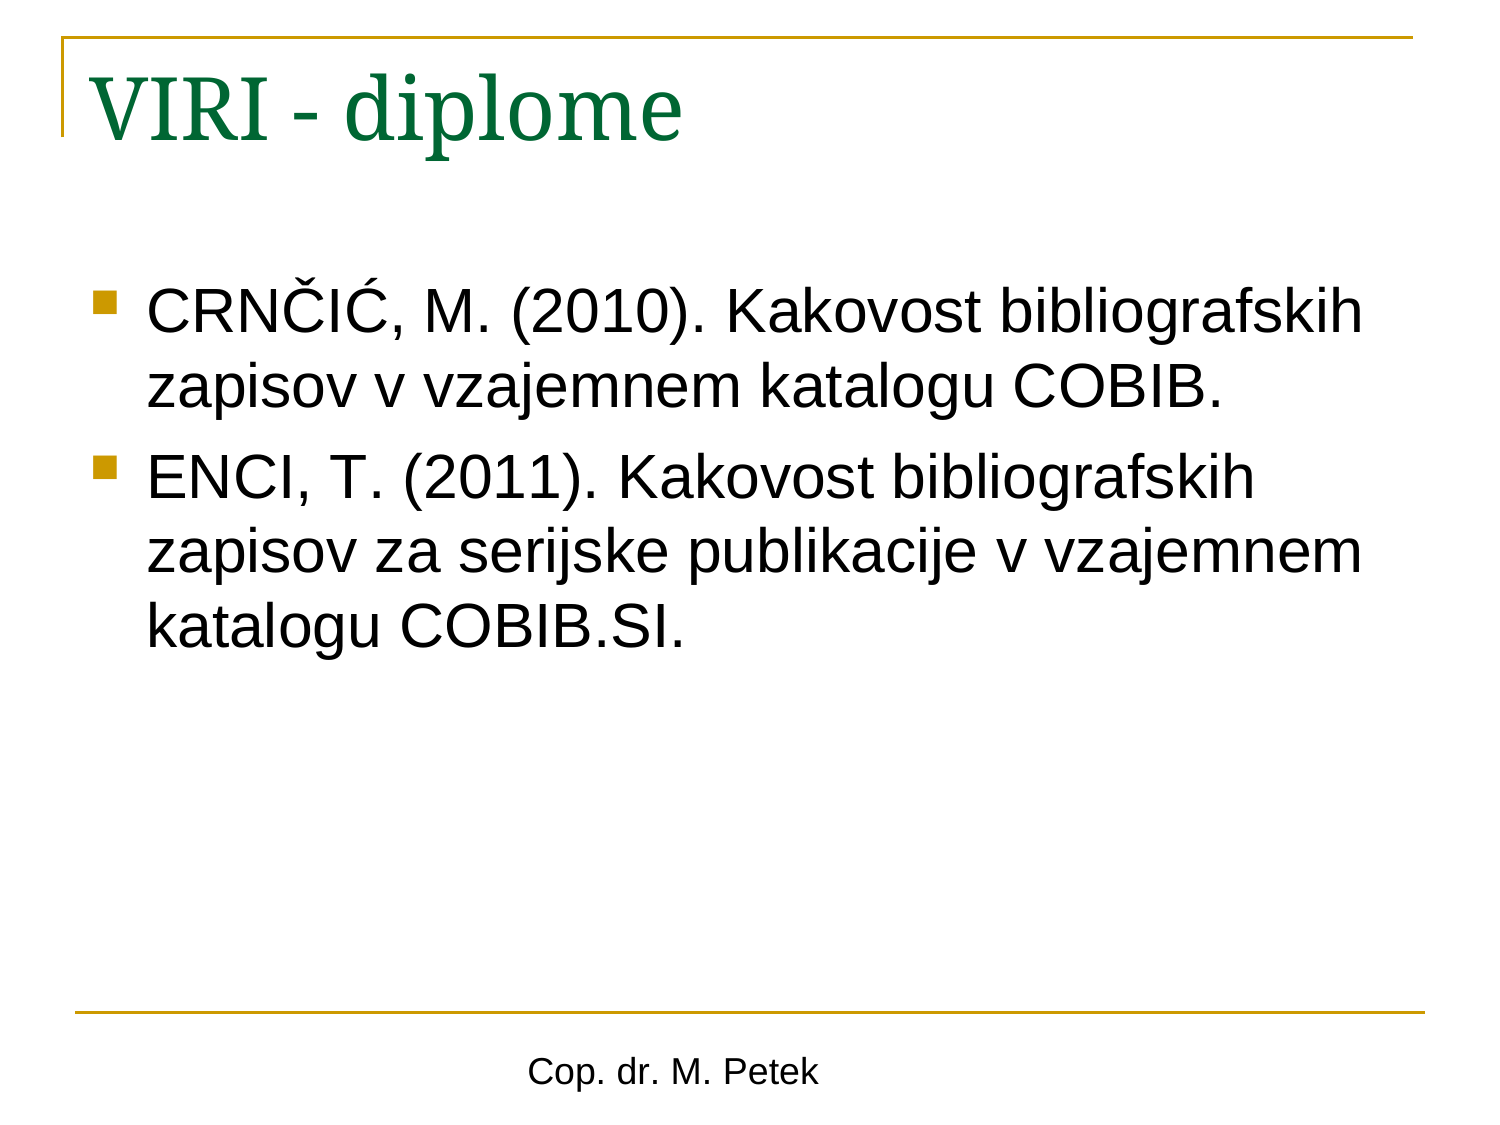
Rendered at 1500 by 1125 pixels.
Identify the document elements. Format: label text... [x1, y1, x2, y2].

list CRNČIĆ, M. (2010). Kakovost bibliografskih zapisov v vzajemnem katalogu COBIB. ENCI, T. (2011). Kakovost bibliografskih zapisov za serijske publikacije v vzajemnem katalogu COBIB.SI. [75, 262, 1426, 1006]
title VIRI - diplome [75, 45, 1426, 233]
